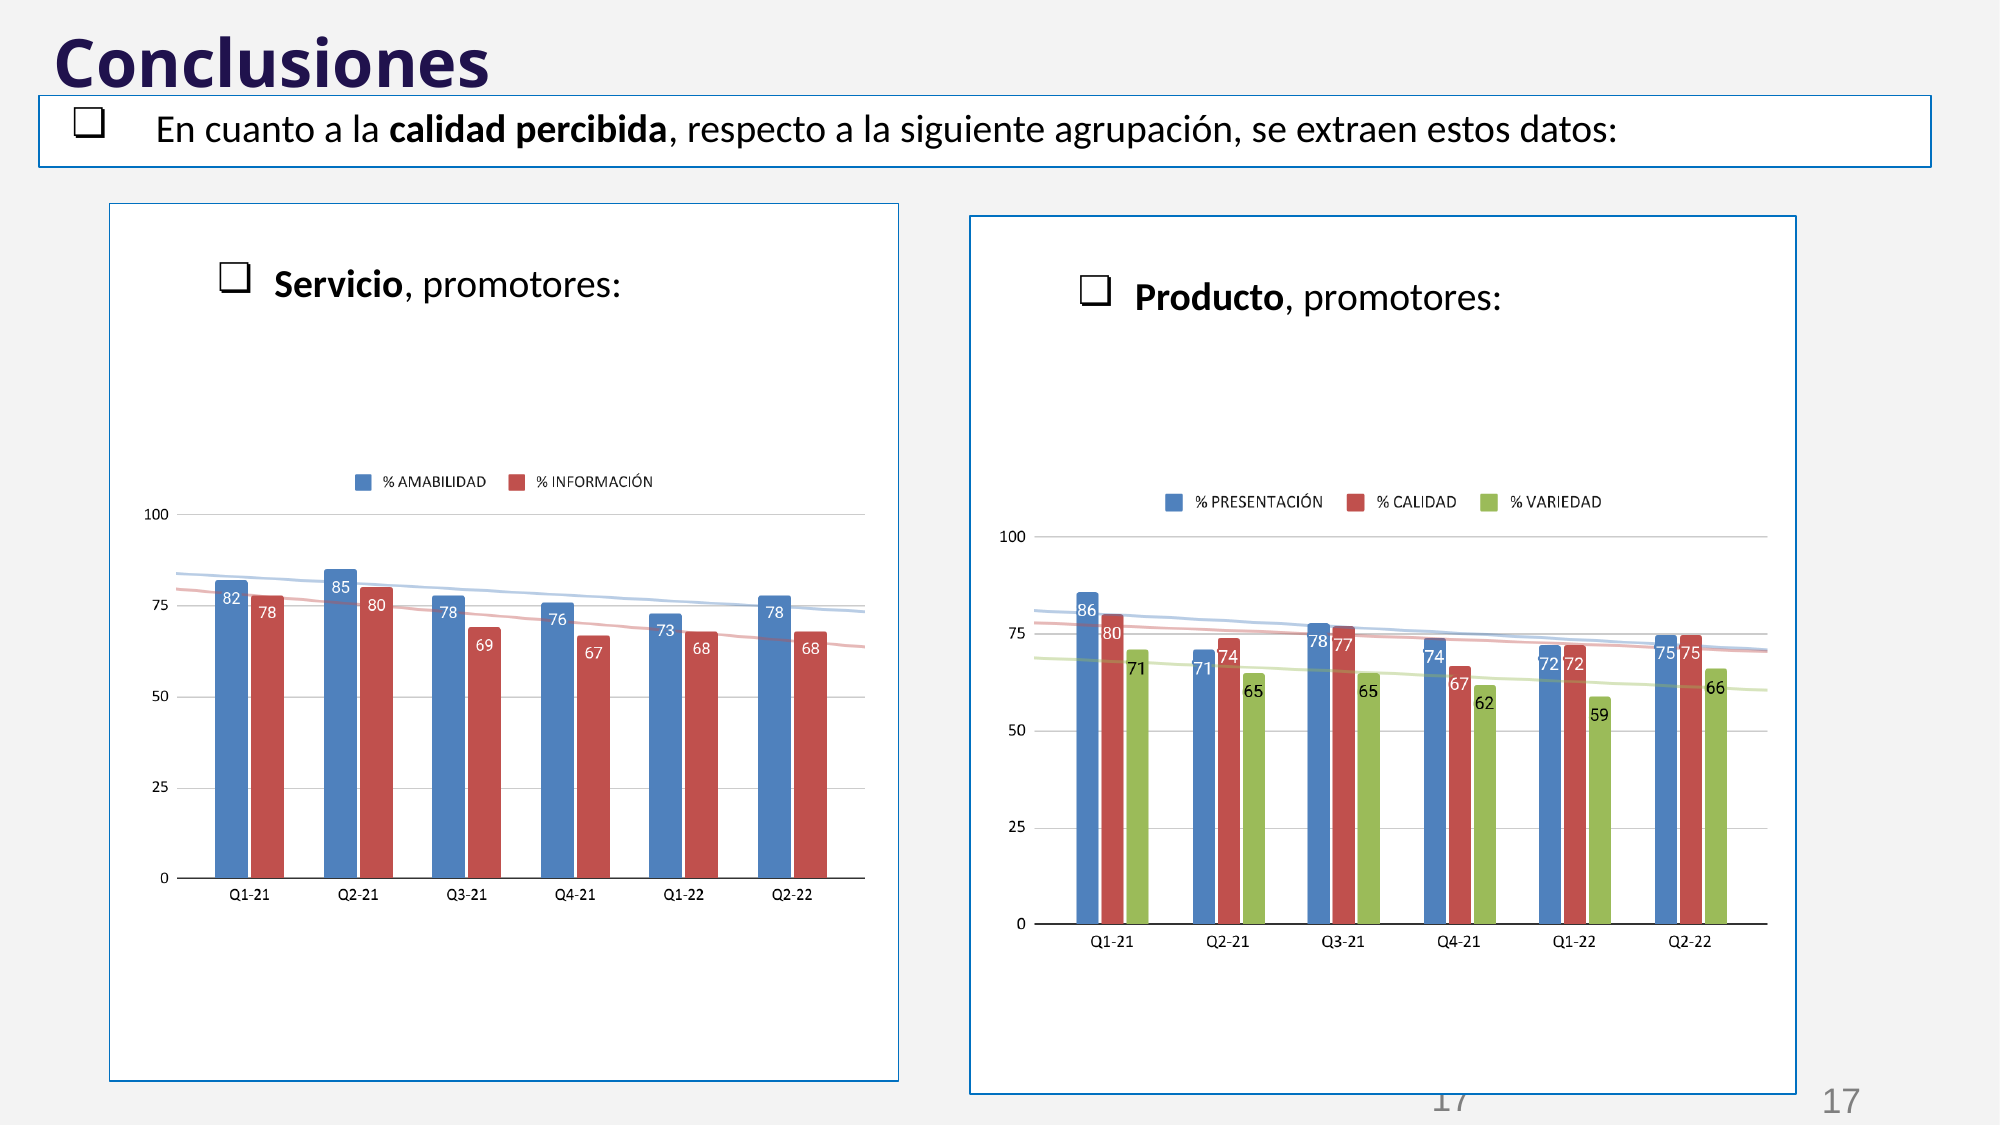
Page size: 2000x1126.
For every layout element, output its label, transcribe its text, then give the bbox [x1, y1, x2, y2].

picture [119, 450, 889, 927]
text_box <number> [1413, 1067, 1881, 1126]
text_box Servicio, promotores: [109, 203, 899, 1082]
text_box En cuanto a la calidad percibida, respecto a la siguiente agrupación, se extraen estos datos: [38, 95, 1931, 168]
text_box Producto, promotores: [970, 216, 1796, 1094]
picture [973, 468, 1793, 976]
text_box Conclusiones [53, 0, 1946, 124]
